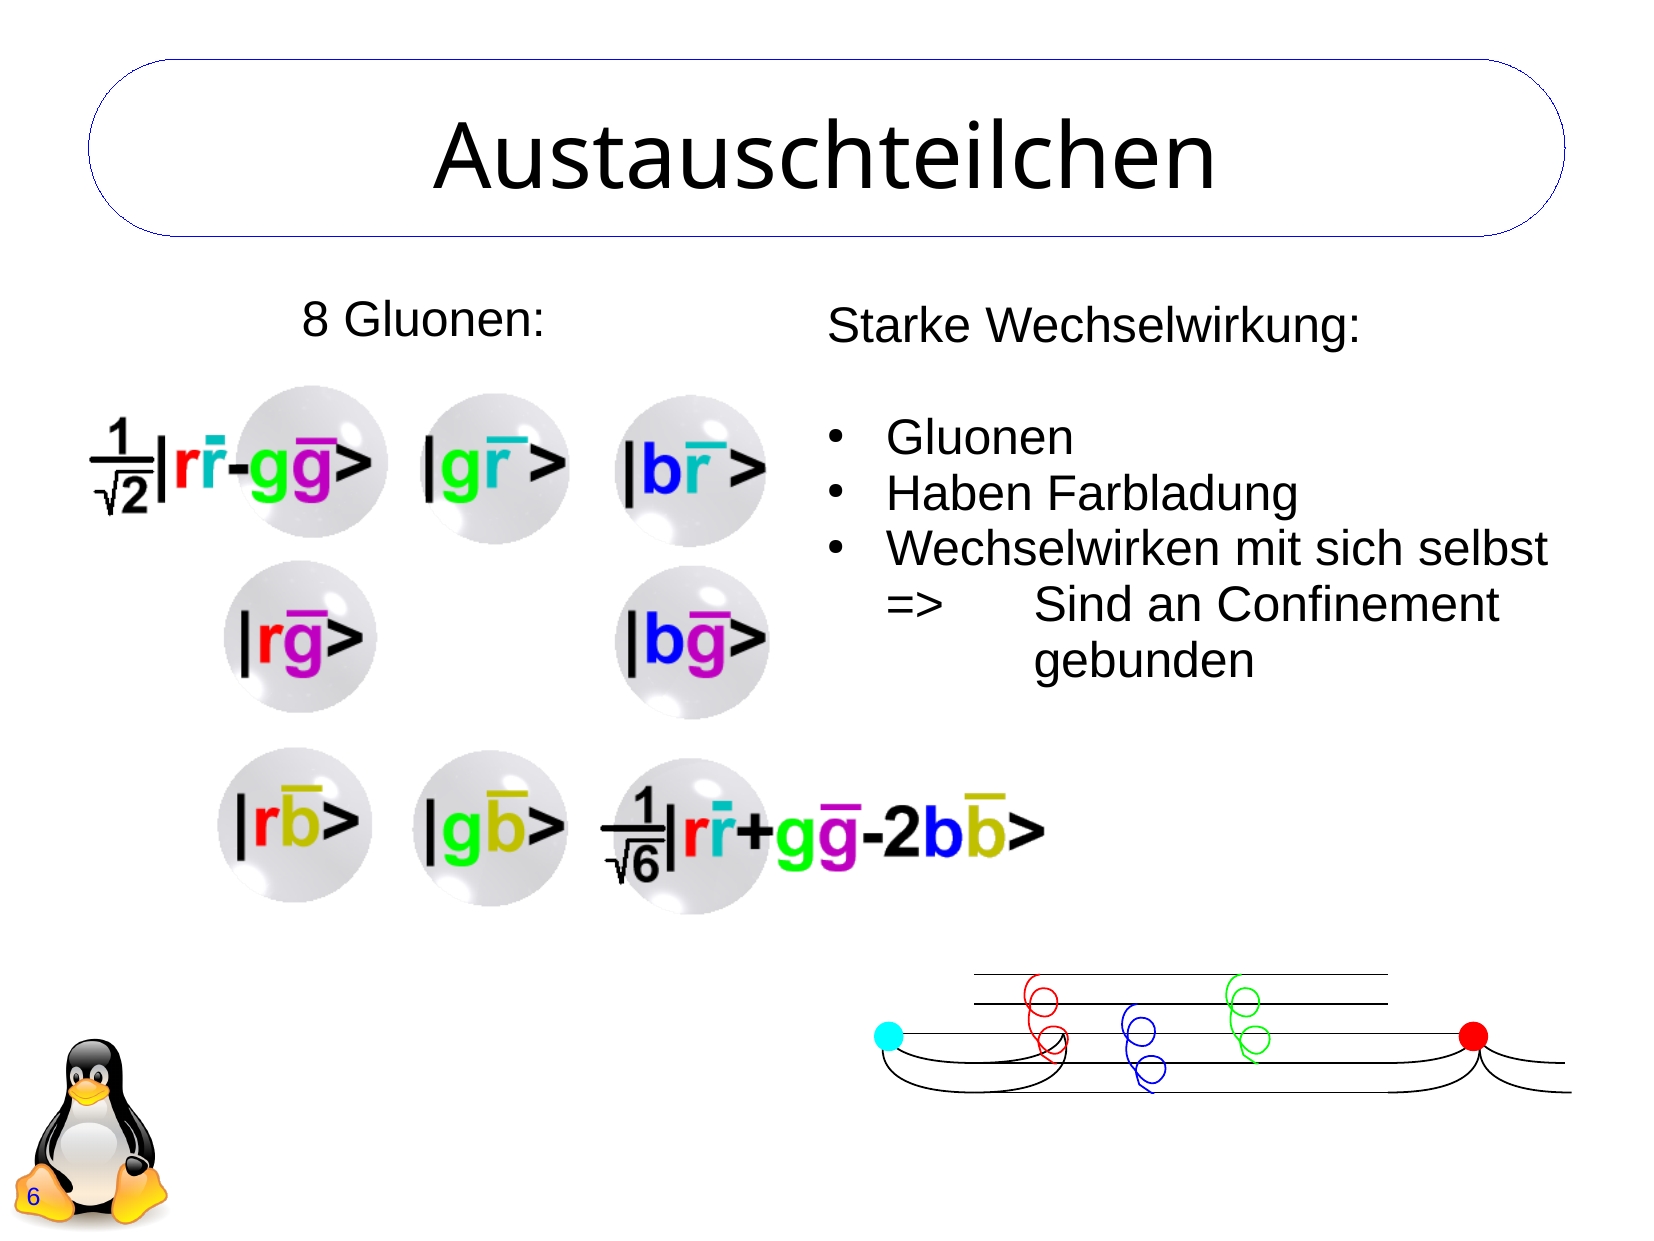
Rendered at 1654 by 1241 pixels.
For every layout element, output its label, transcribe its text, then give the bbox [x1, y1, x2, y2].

picture [88, 383, 1046, 916]
text_box [874, 1021, 904, 1052]
text_box 8 Gluonen: [286, 283, 562, 355]
title Austauschteilchen [82, 56, 1571, 250]
text_box Starke Wechselwirkung: Gluonen Haben Farbladung Wechselwirken mit sich selbst => Sind an Confinement gebunden [826, 297, 1571, 739]
picture [2, 1030, 178, 1241]
text_box [1458, 1021, 1489, 1052]
